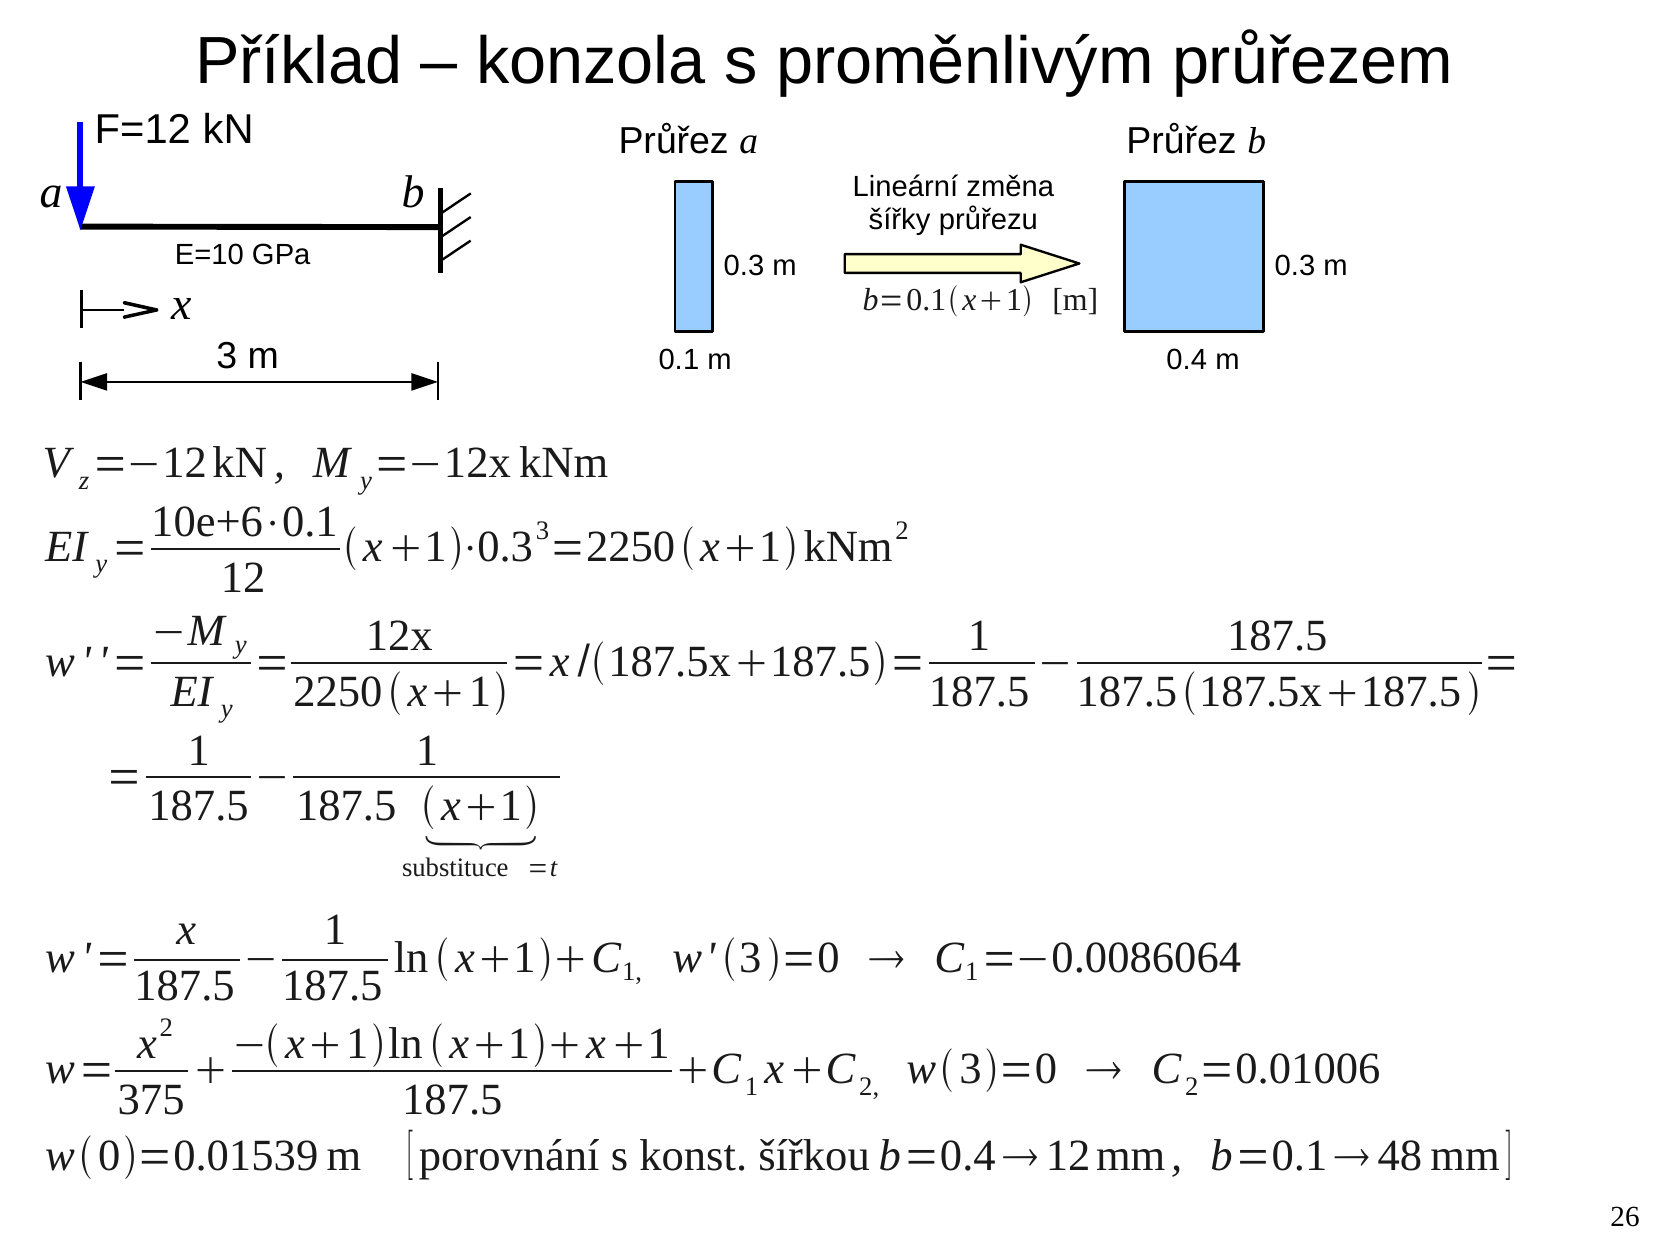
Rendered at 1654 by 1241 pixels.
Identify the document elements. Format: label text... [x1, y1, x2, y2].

text_box 3 m [201, 326, 294, 388]
text_box F=12 kN [79, 98, 299, 166]
text_box x [156, 271, 212, 356]
text_box [674, 181, 713, 332]
text_box [1124, 181, 1264, 332]
title Příklad – konzola s proměnlivým průřezem [37, 8, 1613, 113]
text_box 0.3 m [1259, 241, 1373, 293]
text_box Průřez b [1111, 112, 1300, 174]
text_box b [386, 159, 440, 230]
text_box 0.3 m [708, 241, 822, 293]
text_box Průřez a [603, 112, 792, 174]
text_box [844, 251, 1080, 282]
text_box 0.1 m [643, 335, 757, 387]
chart [25, 439, 1532, 882]
text_box a [24, 159, 78, 229]
text_box 0.4 m [1151, 335, 1265, 387]
chart [848, 282, 1106, 319]
text_box E=10 GPa [160, 230, 421, 283]
chart [25, 905, 1522, 1182]
text_box Lineární změna šířky průřezu [819, 162, 1088, 251]
